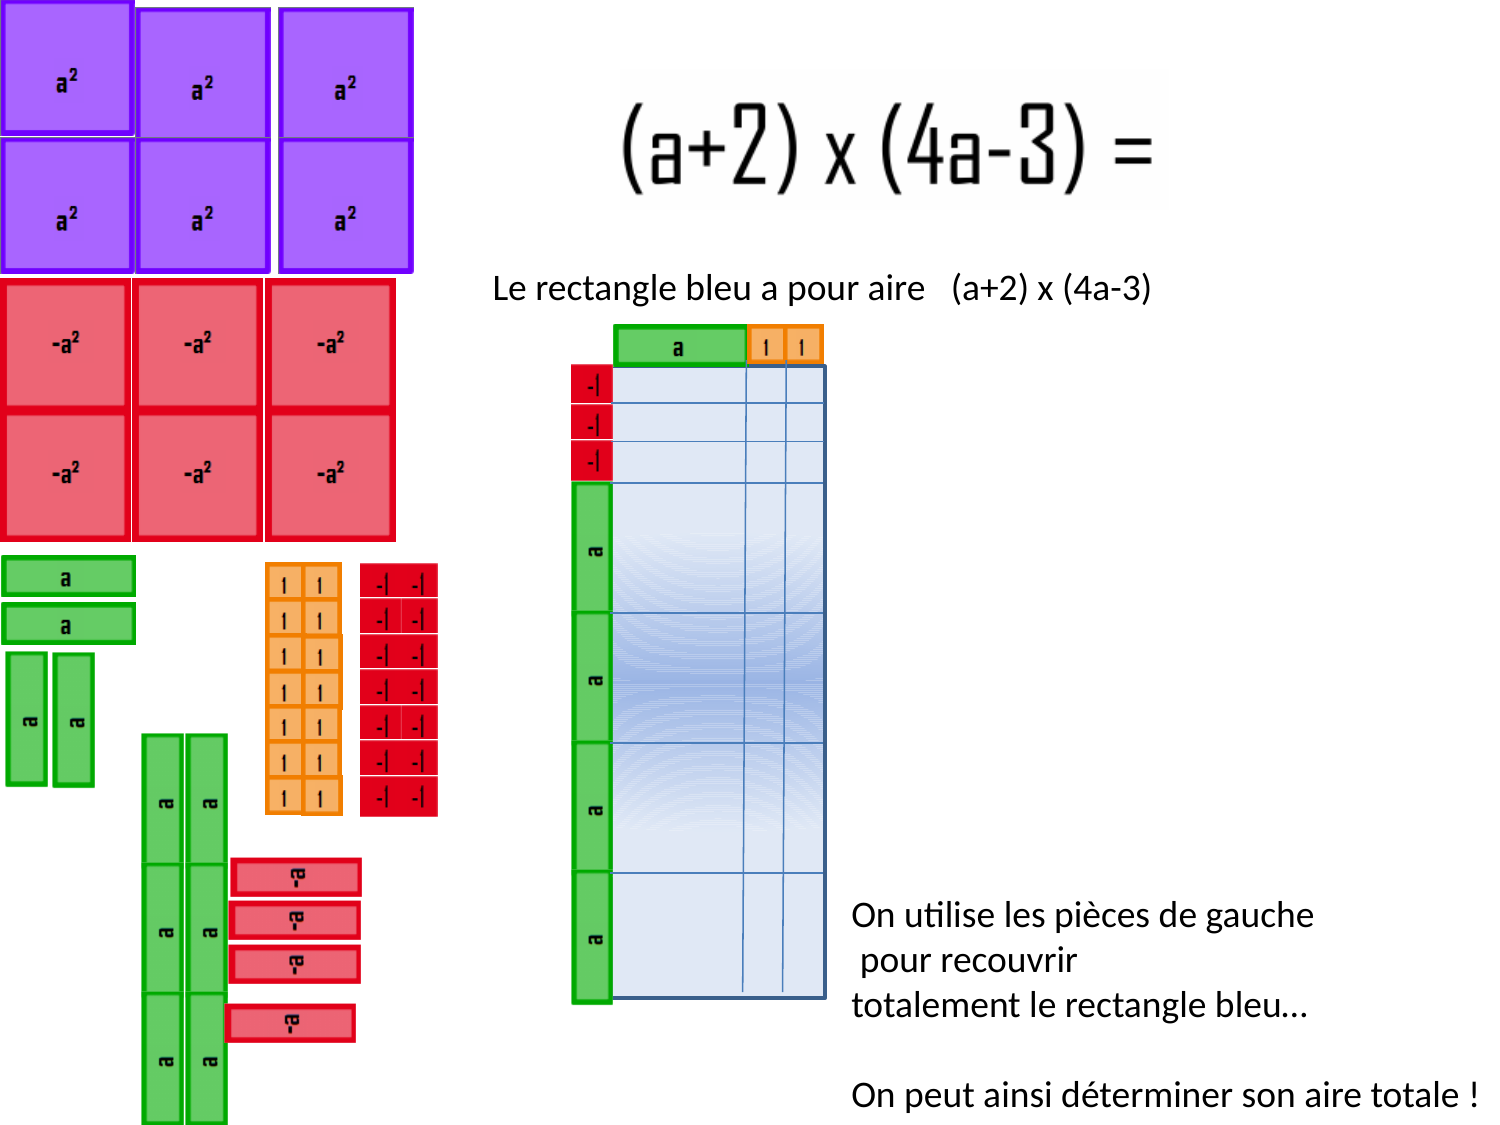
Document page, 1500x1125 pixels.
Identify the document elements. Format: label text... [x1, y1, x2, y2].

text_box [613, 367, 745, 402]
text_box [747, 404, 785, 441]
picture [230, 857, 362, 897]
picture [571, 482, 613, 1006]
picture [278, 7, 414, 274]
picture [52, 652, 95, 789]
text_box [613, 744, 743, 872]
picture [141, 733, 184, 1125]
picture [265, 562, 343, 816]
text_box Le rectangle bleu a pour aire (a+2) x (4a-3) [477, 255, 1168, 316]
text_box [613, 442, 745, 482]
picture [620, 54, 1169, 211]
picture [0, 0, 271, 274]
text_box [613, 366, 825, 999]
text_box [745, 744, 783, 872]
picture [360, 562, 438, 819]
text_box [747, 442, 785, 482]
picture [5, 651, 48, 788]
text_box [613, 614, 744, 742]
text_box [747, 366, 785, 402]
picture [0, 602, 136, 645]
text_box [745, 614, 784, 742]
text_box [613, 404, 745, 441]
picture [571, 324, 824, 481]
text_box On utilise les pièces de gauche pour recouvrir totalement le rectangle bleu… On peut ainsi déterminer son aire totale ! [836, 882, 1497, 1123]
picture [185, 733, 361, 1125]
picture [132, 278, 263, 542]
picture [0, 555, 136, 597]
text_box [746, 484, 784, 612]
picture [265, 278, 396, 542]
picture [0, 278, 131, 542]
text_box [613, 484, 744, 612]
